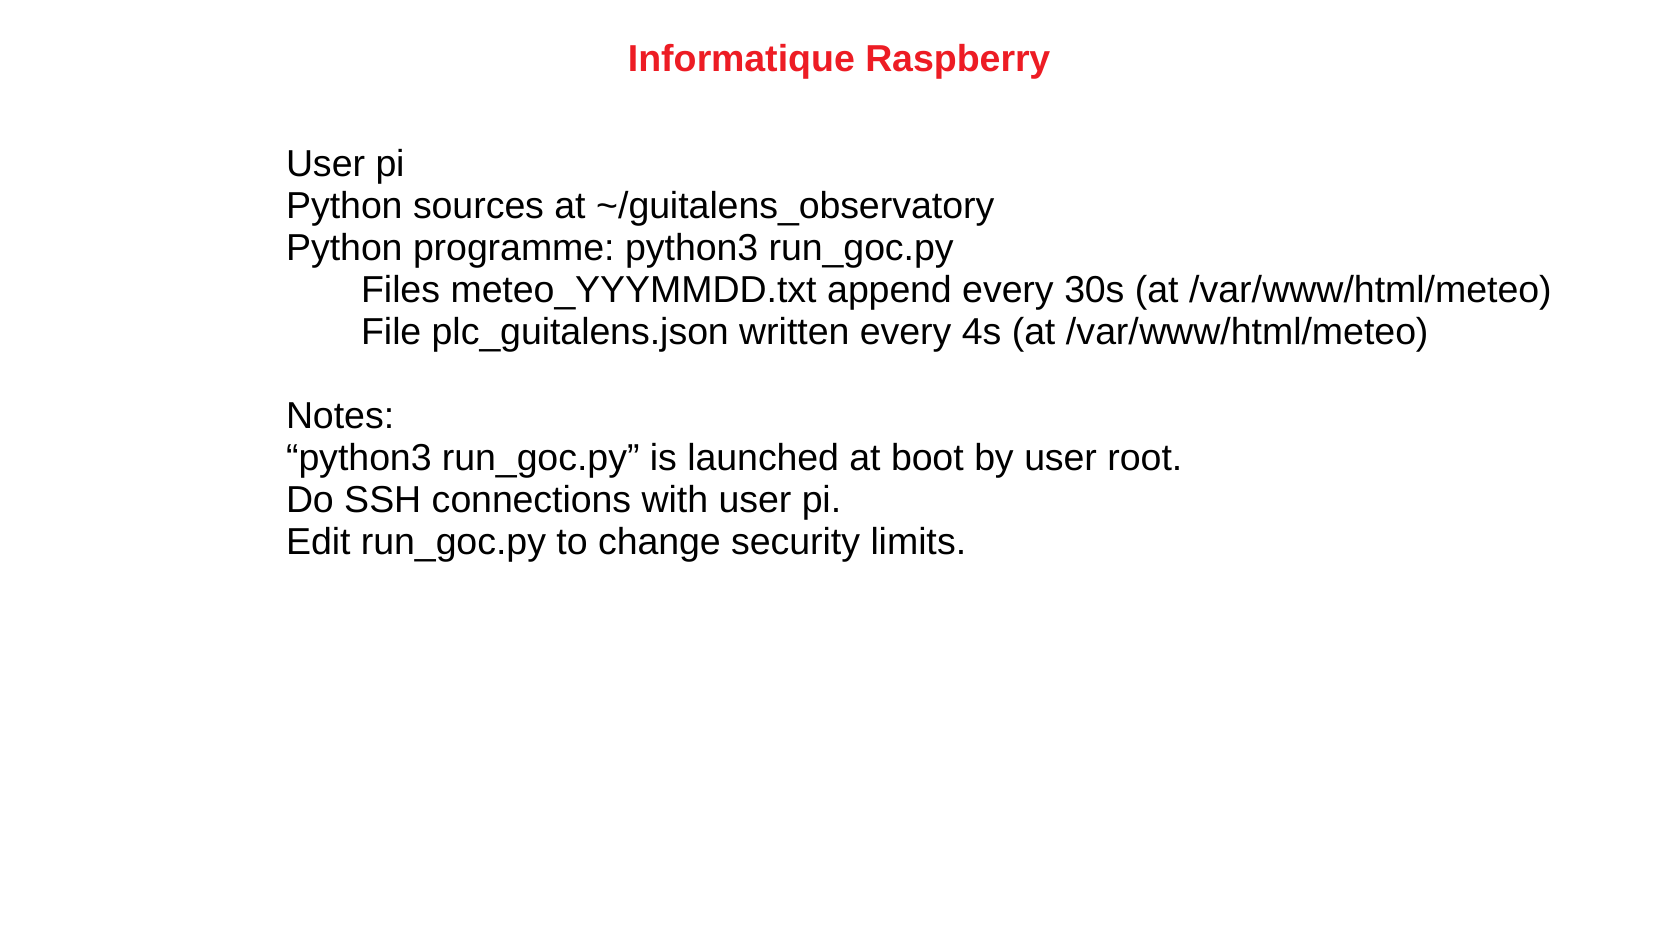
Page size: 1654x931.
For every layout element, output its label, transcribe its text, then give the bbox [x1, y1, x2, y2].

text_box User pi Python sources at ~/guitalens_observatory Python programme: python3 run_goc.py Files meteo_YYYMMDD.txt append every 30s (at /var/www/html/meteo) File plc_guitalens.json written every 4s (at /var/www/html/meteo) Notes: “python3 run_goc.py” is launched at boot by user root. Do SSH connections with user pi. Edit run_goc.py to change security limits. [271, 135, 1567, 570]
text_box Informatique Raspberry [613, 30, 1073, 91]
